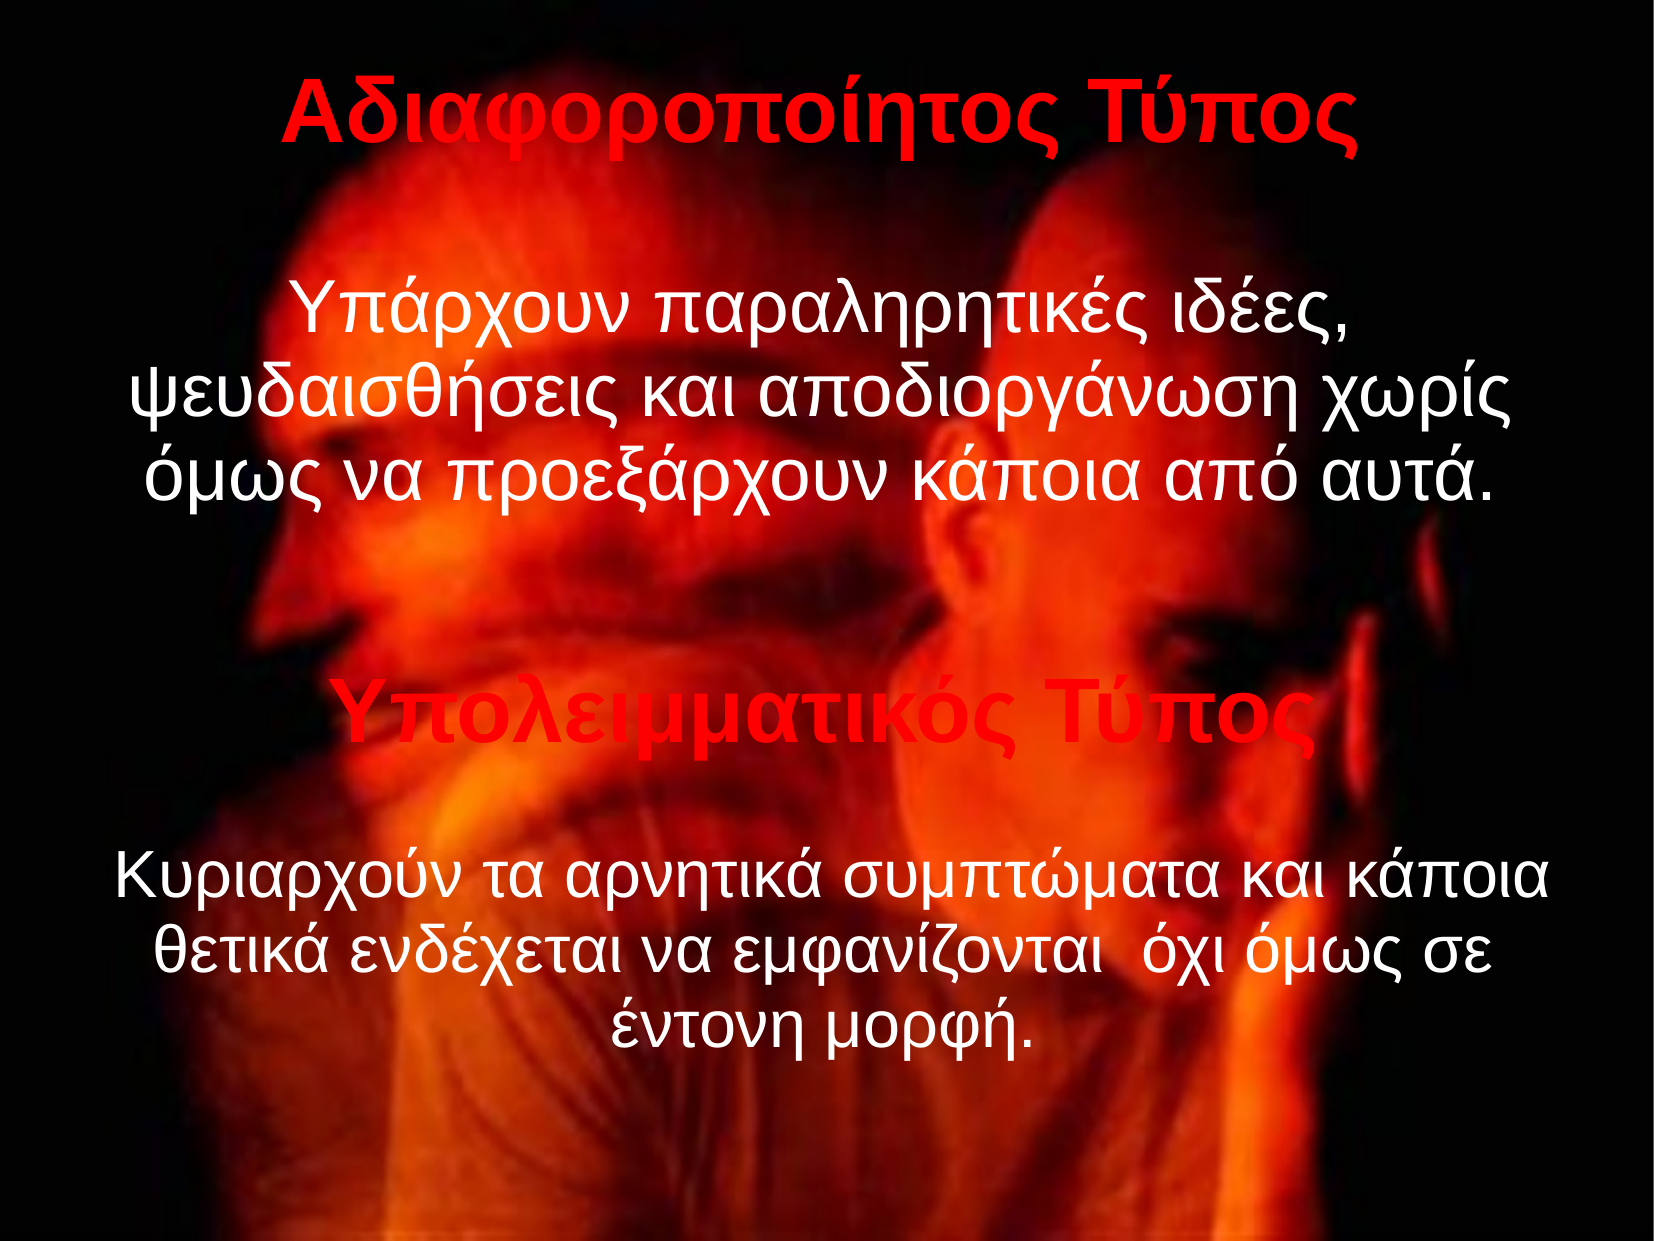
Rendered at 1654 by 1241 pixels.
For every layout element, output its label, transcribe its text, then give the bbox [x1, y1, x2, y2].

text_box Υπολειμματικός Τύπος Κυριαρχούν τα αρνητικά συμπτώματα και κάποια θετικά ενδέχεται να εμφανίζονται όχι όμως σε έντονη μορφή. [82, 561, 1565, 1161]
title Αδιαφοροποίητος Τύπος Υπάρχουν παραληρητικές ιδέες, ψευδαισθήσεις και αποδιοργάνωση χωρίς όμως να προεξάρχουν κάποια από αυτά. [76, 59, 1565, 517]
picture [0, 0, 1654, 1241]
